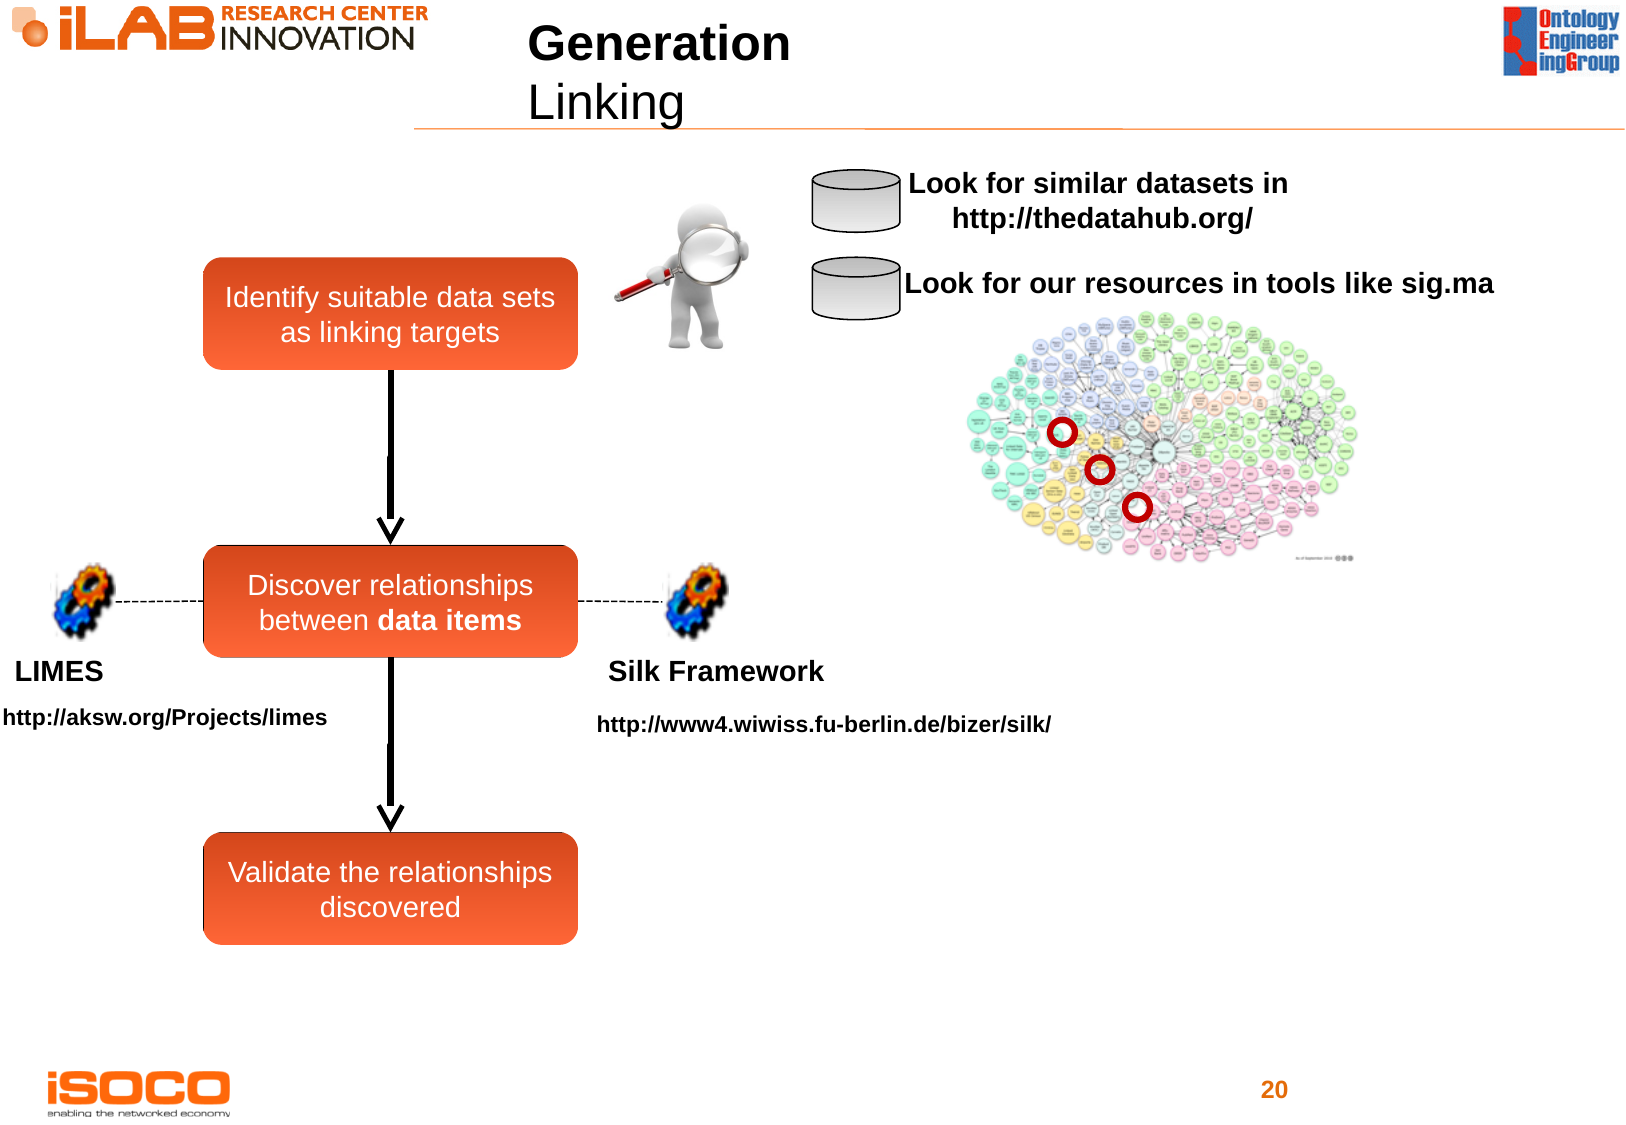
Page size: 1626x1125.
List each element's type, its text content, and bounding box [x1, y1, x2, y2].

text_box Look for similar datasets in http://thedatahub.org/ [893, 157, 1313, 243]
picture [962, 308, 1363, 568]
list Generation [452, 3, 1605, 54]
picture [662, 561, 729, 642]
text_box Look for our resources in tools like sig.ma [889, 257, 1510, 308]
text_box LIMES [0, 644, 119, 694]
picture [5, 0, 435, 55]
picture [1501, 5, 1620, 77]
text_box Validate the relationships discovered [203, 832, 579, 945]
text_box http://aksw.org/Projects/limes [0, 694, 343, 738]
picture [600, 182, 776, 358]
text_box [812, 257, 900, 320]
text_box [812, 169, 893, 233]
text_box http://www4.wiwiss.fu-berlin.de/bizer/silk/ [581, 701, 1068, 745]
list Linking [452, 61, 1605, 112]
picture [47, 1071, 230, 1117]
text_box Discover relationships between data items [203, 544, 579, 658]
picture [50, 561, 116, 642]
text_box Silk Framework [593, 644, 840, 695]
text_box Identify suitable data sets as linking targets [203, 257, 579, 370]
